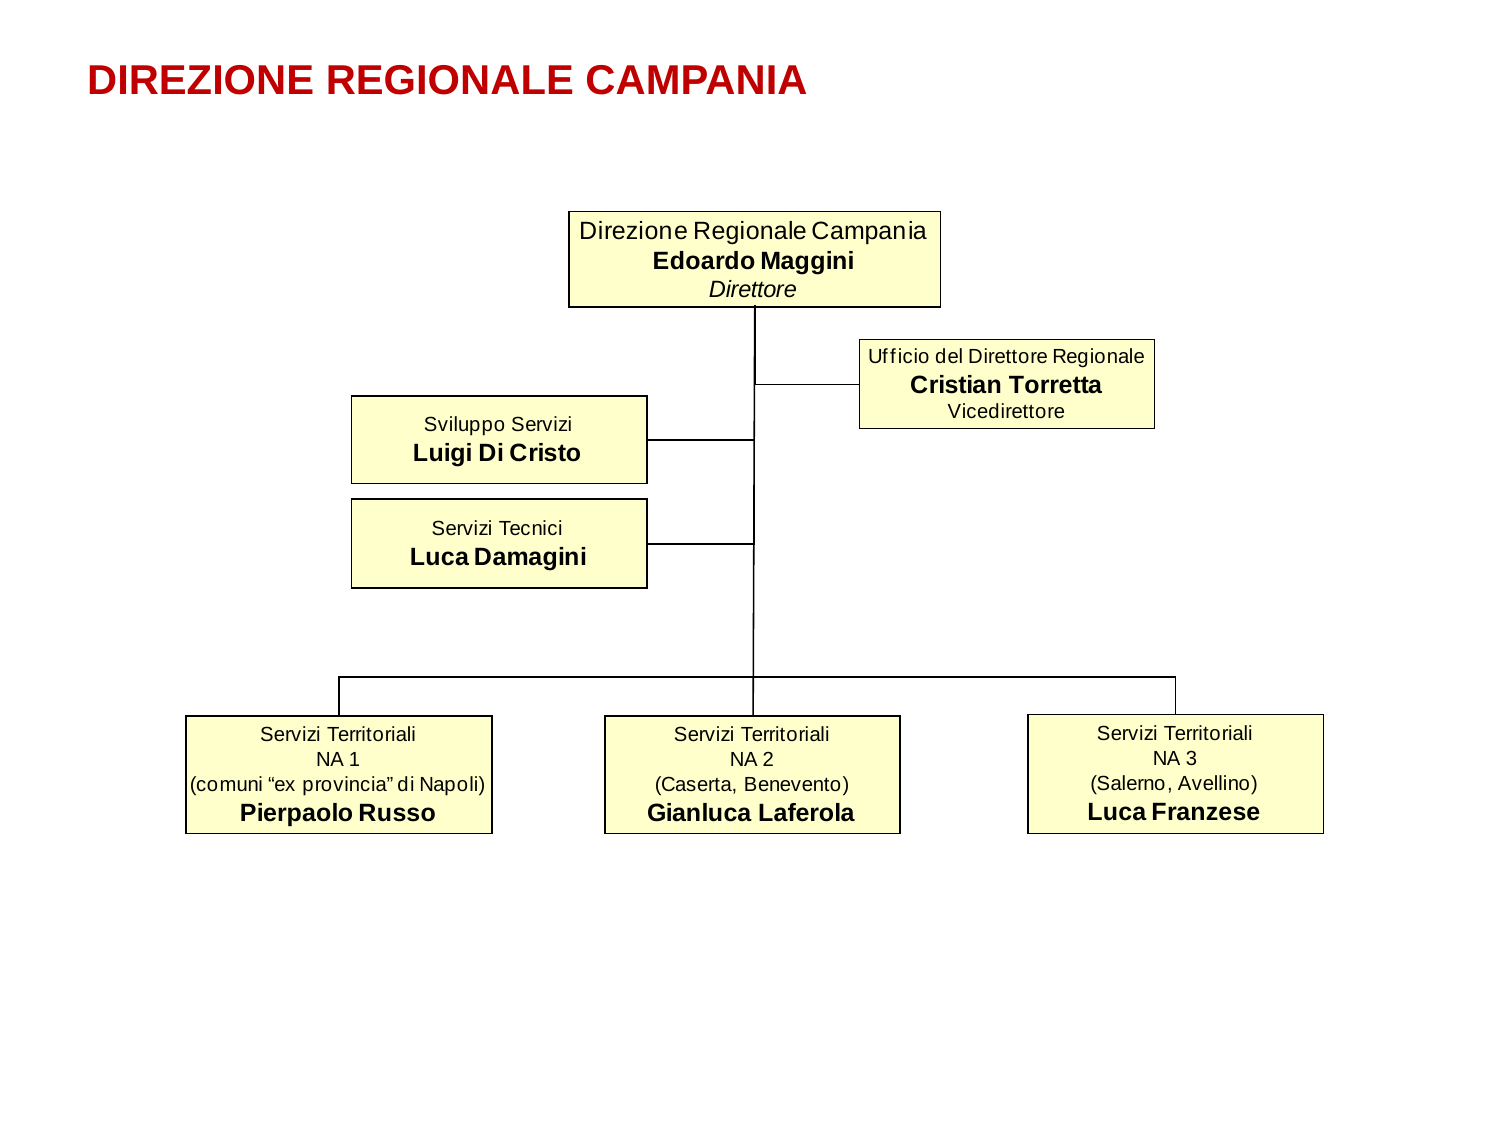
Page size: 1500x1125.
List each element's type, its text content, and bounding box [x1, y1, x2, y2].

picture [175, 206, 1325, 835]
title DIREZIONE REGIONALE CAMPANIA [72, 45, 1462, 128]
